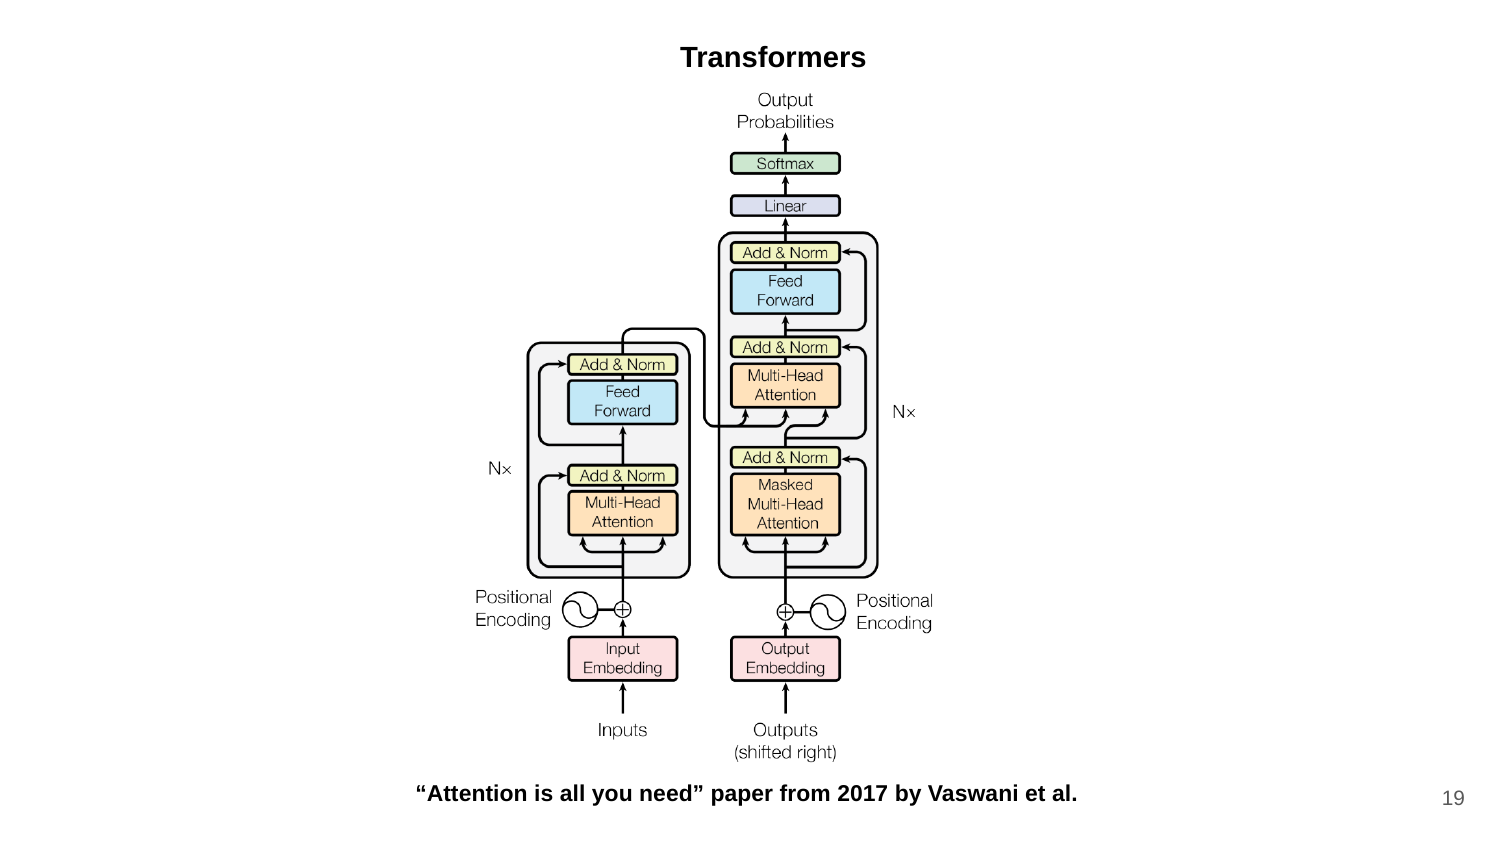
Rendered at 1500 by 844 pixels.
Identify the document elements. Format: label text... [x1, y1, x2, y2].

slide_number <number> [1389, 764, 1480, 830]
text_box Transformers [664, 23, 903, 80]
picture [466, 80, 942, 763]
text_box “Attention is all you need” paper from 2017 by Vaswani et al. [393, 763, 1247, 796]
